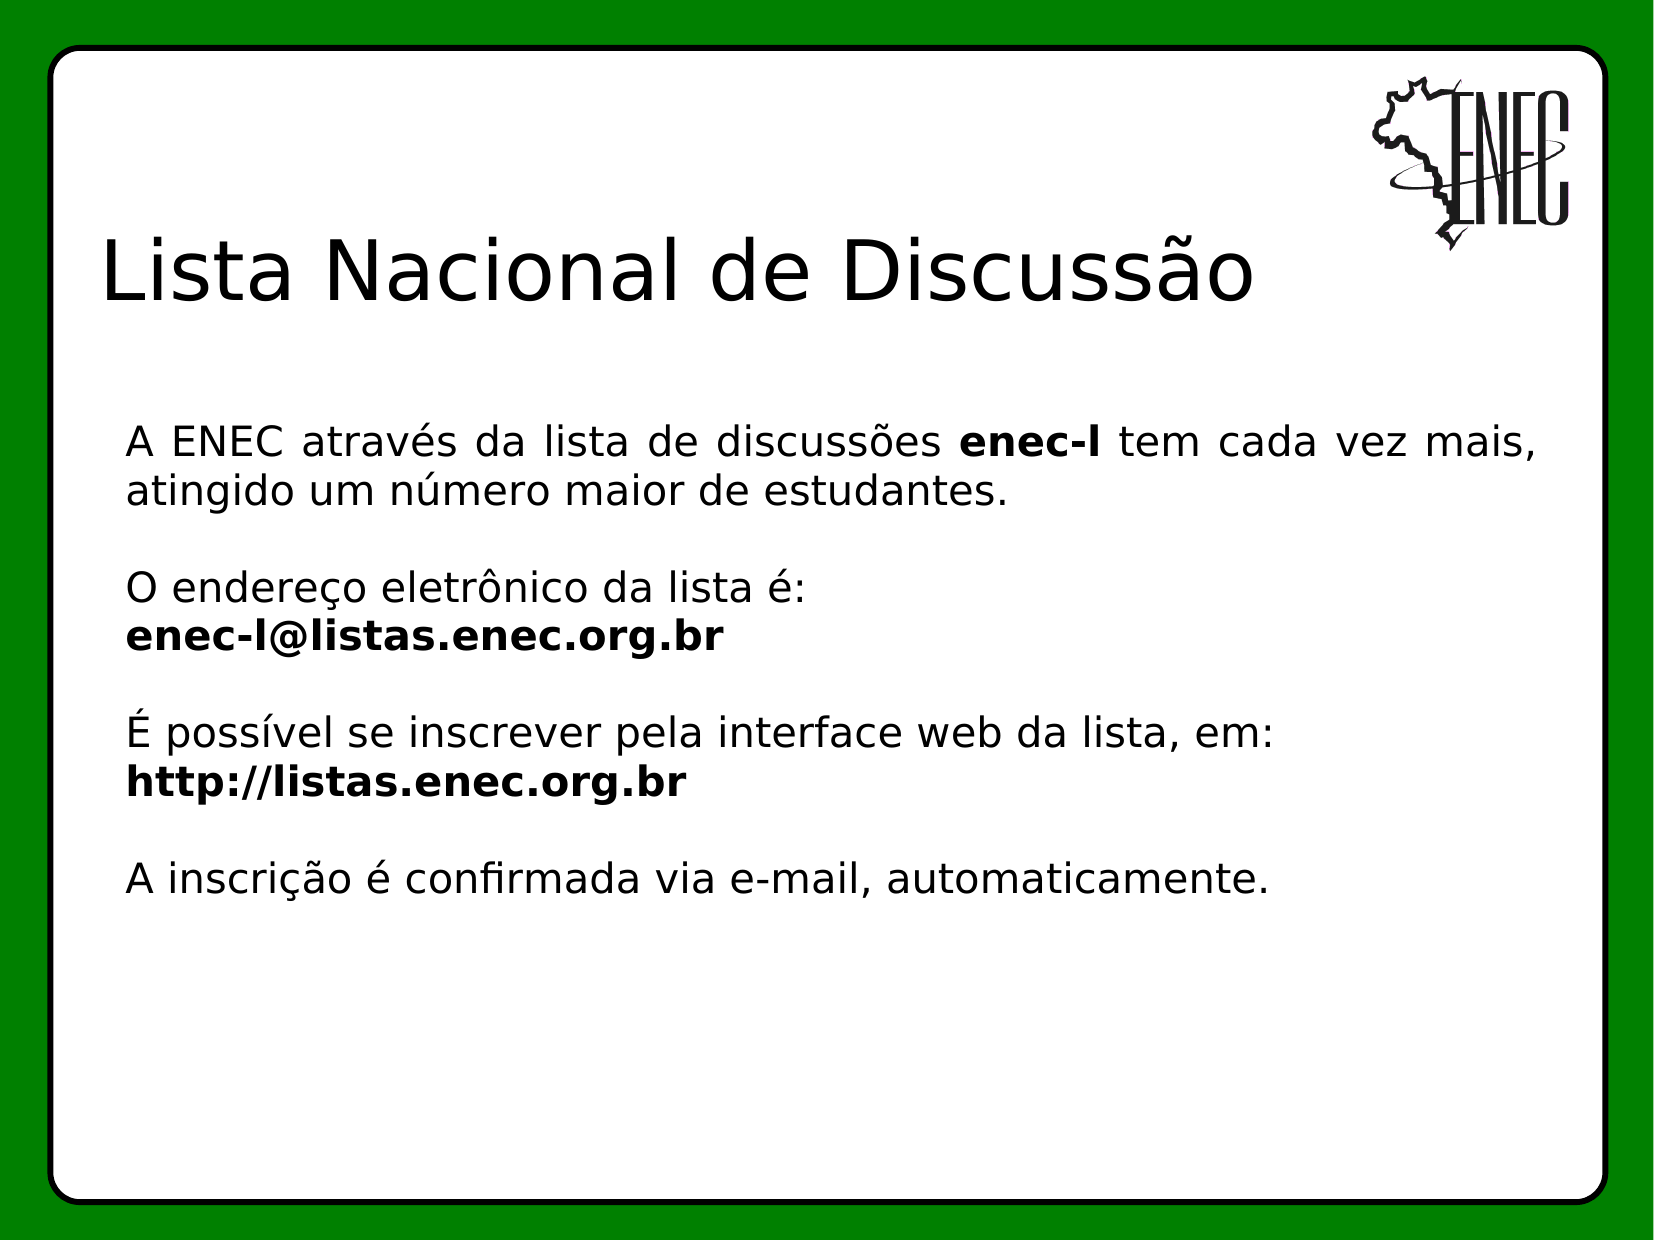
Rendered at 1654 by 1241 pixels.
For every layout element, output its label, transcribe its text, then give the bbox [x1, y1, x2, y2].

list A ENEC através da lista de discussões enec-l tem cada vez mais, atingido um número maior de estudantes. O endereço eletrônico da lista é: enec-l@listas.enec.org.br É possível se inscrever pela interface web da lista, em: http://listas.enec.org.br A inscrição é confirmada via e-mail, automaticamente. [125, 417, 1538, 1200]
picture [1367, 71, 1574, 273]
title Lista Nacional de Discussão [99, 168, 1512, 376]
